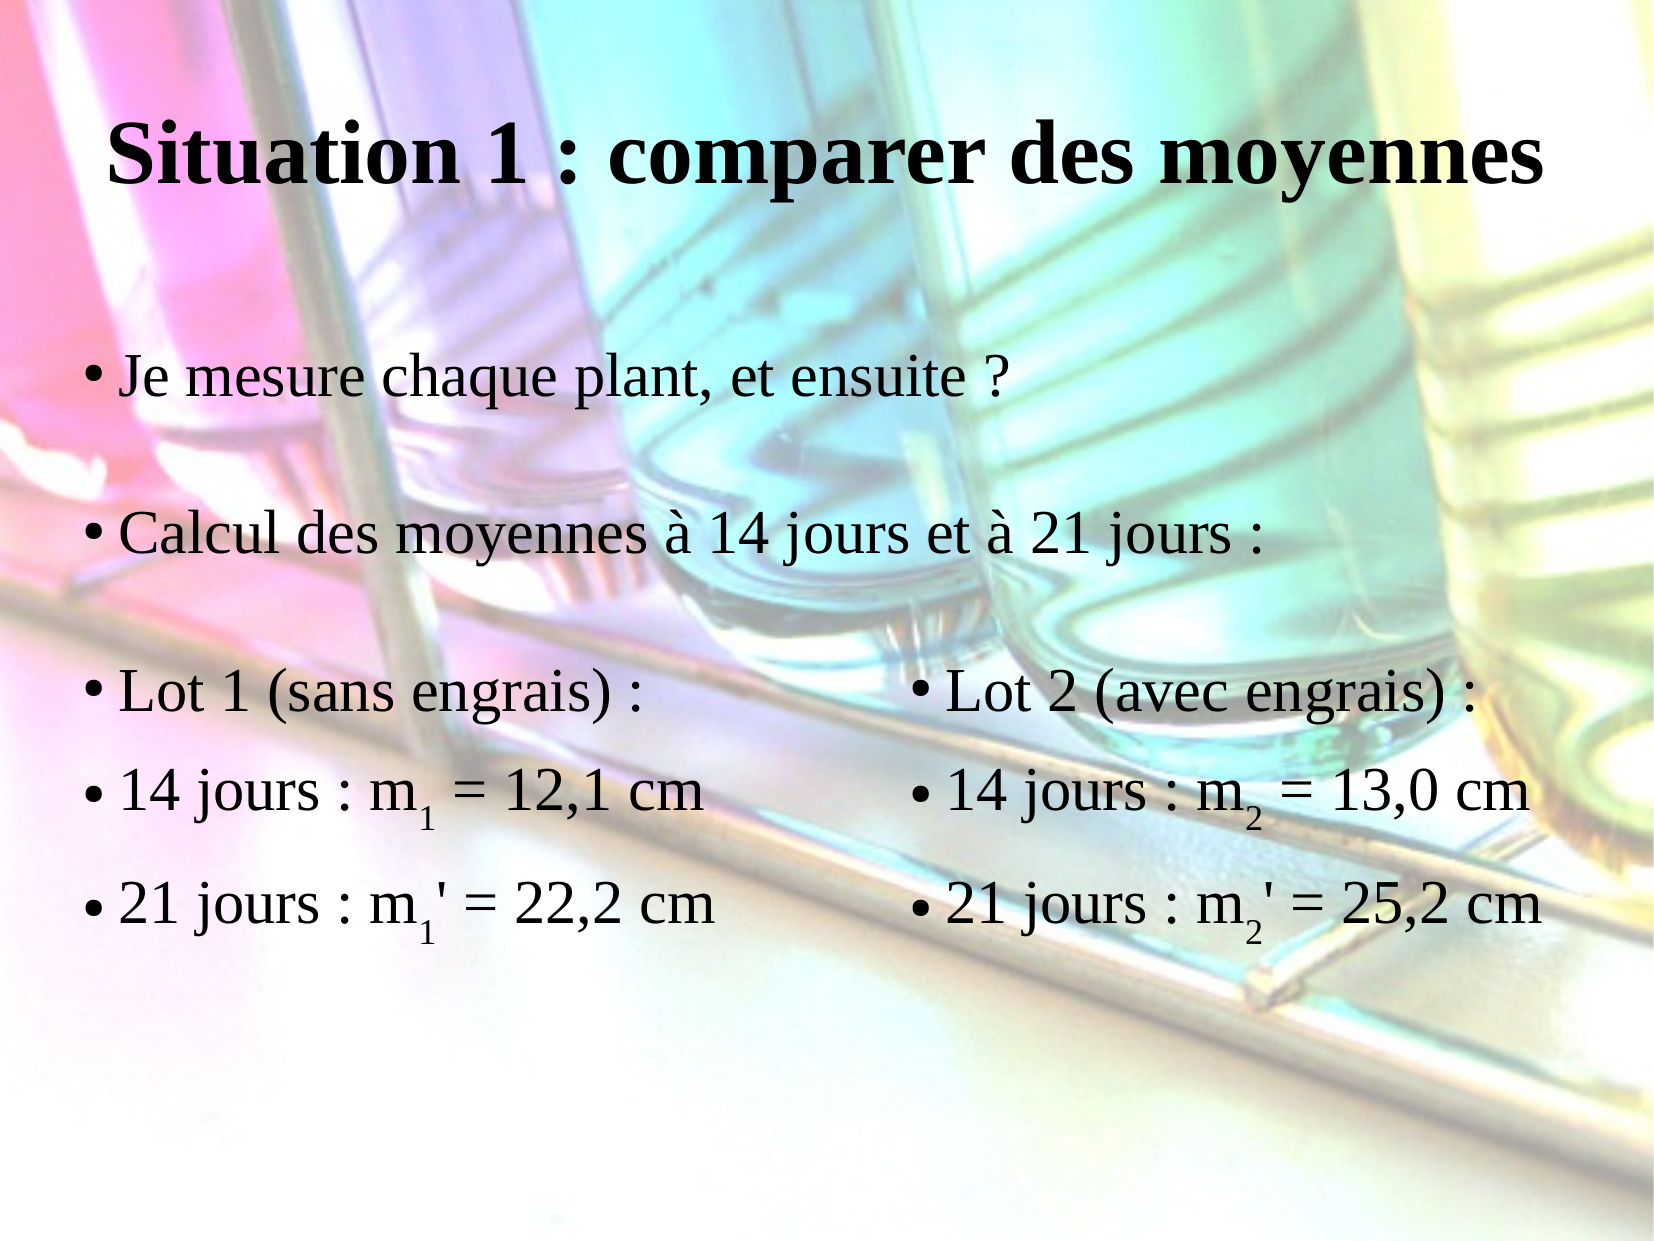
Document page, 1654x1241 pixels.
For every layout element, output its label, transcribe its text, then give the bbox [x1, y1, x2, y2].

text_box Je mesure chaque plant, et ensuite ? Calcul des moyennes à 14 jours et à 21 jours : [82, 340, 1571, 792]
text_box Lot 2 (avec engrais) : 14 jours : m2 = 13,0 cm 21 jours : m2' = 25,2 cm [909, 655, 1595, 1054]
text_box Lot 1 (sans engrais) : 14 jours : m1 = 12,1 cm 21 jours : m1' = 22,2 cm [82, 792, 909, 1054]
title Situation 1 : comparer des moyennes [82, 49, 1571, 257]
picture [0, 0, 1654, 1241]
